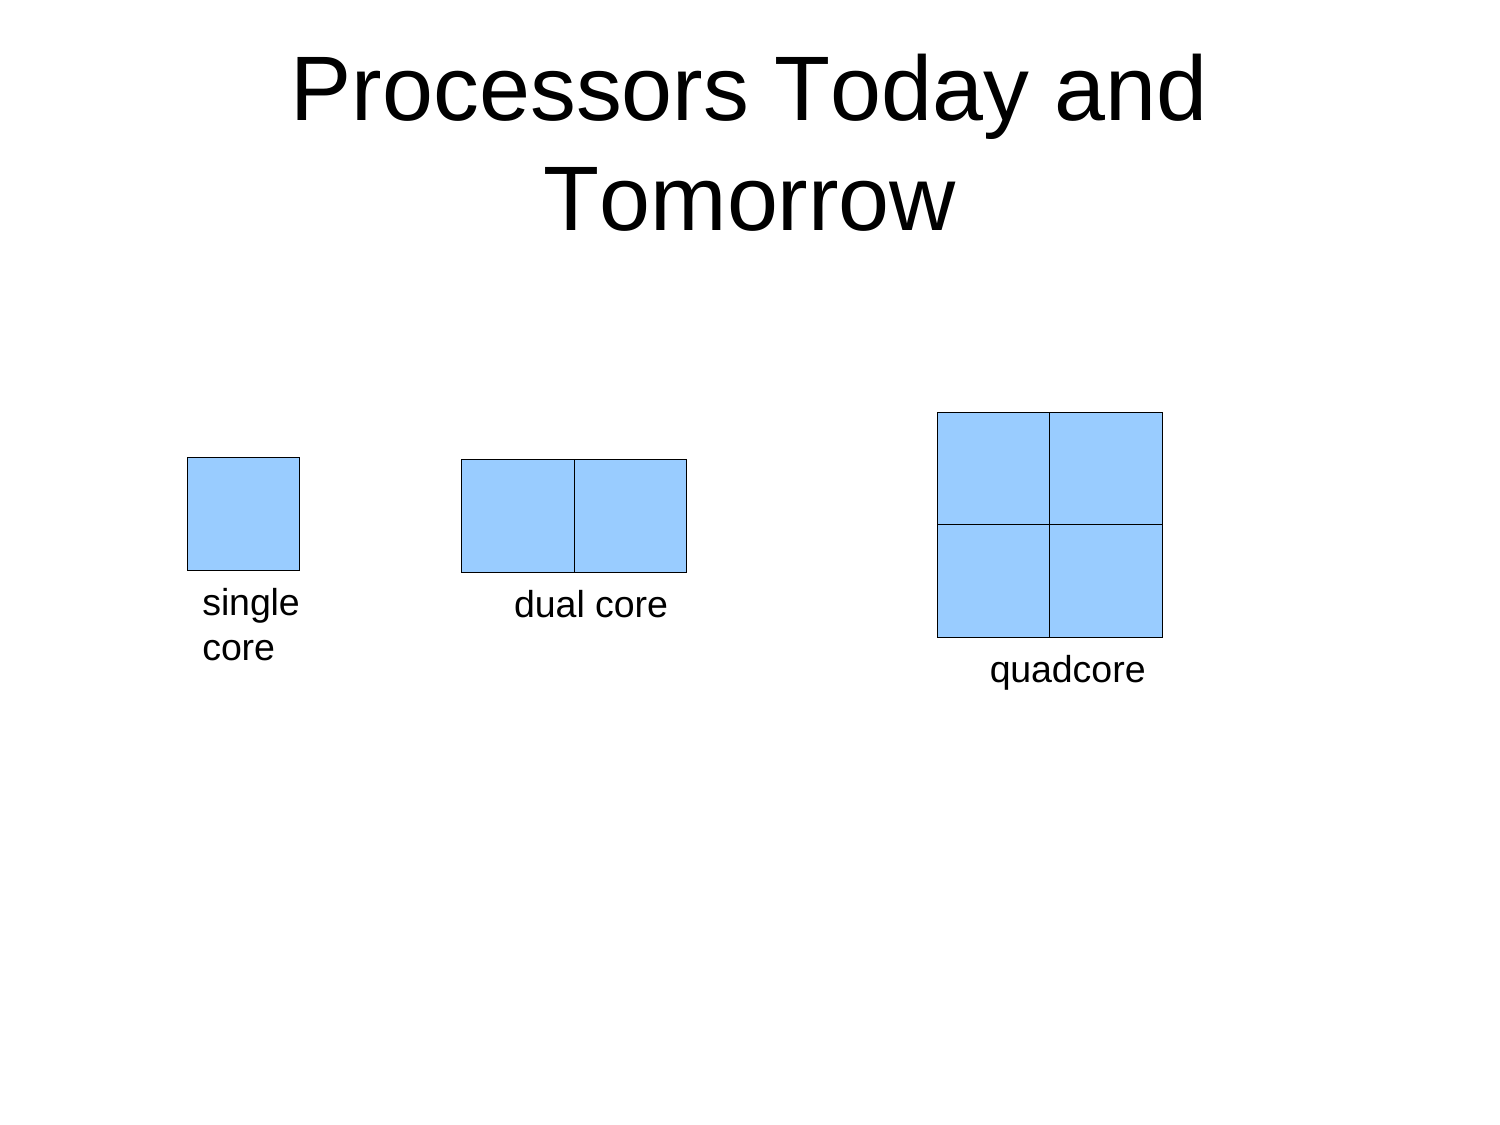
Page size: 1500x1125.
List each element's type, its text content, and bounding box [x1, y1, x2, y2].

text_box [187, 457, 300, 570]
text_box [937, 412, 1163, 638]
text_box dual core [499, 572, 837, 633]
text_box quadcore [975, 637, 1313, 698]
text_box single core [187, 570, 338, 676]
text_box [461, 459, 687, 573]
title Processors Today and Tomorrow [75, 21, 1426, 257]
